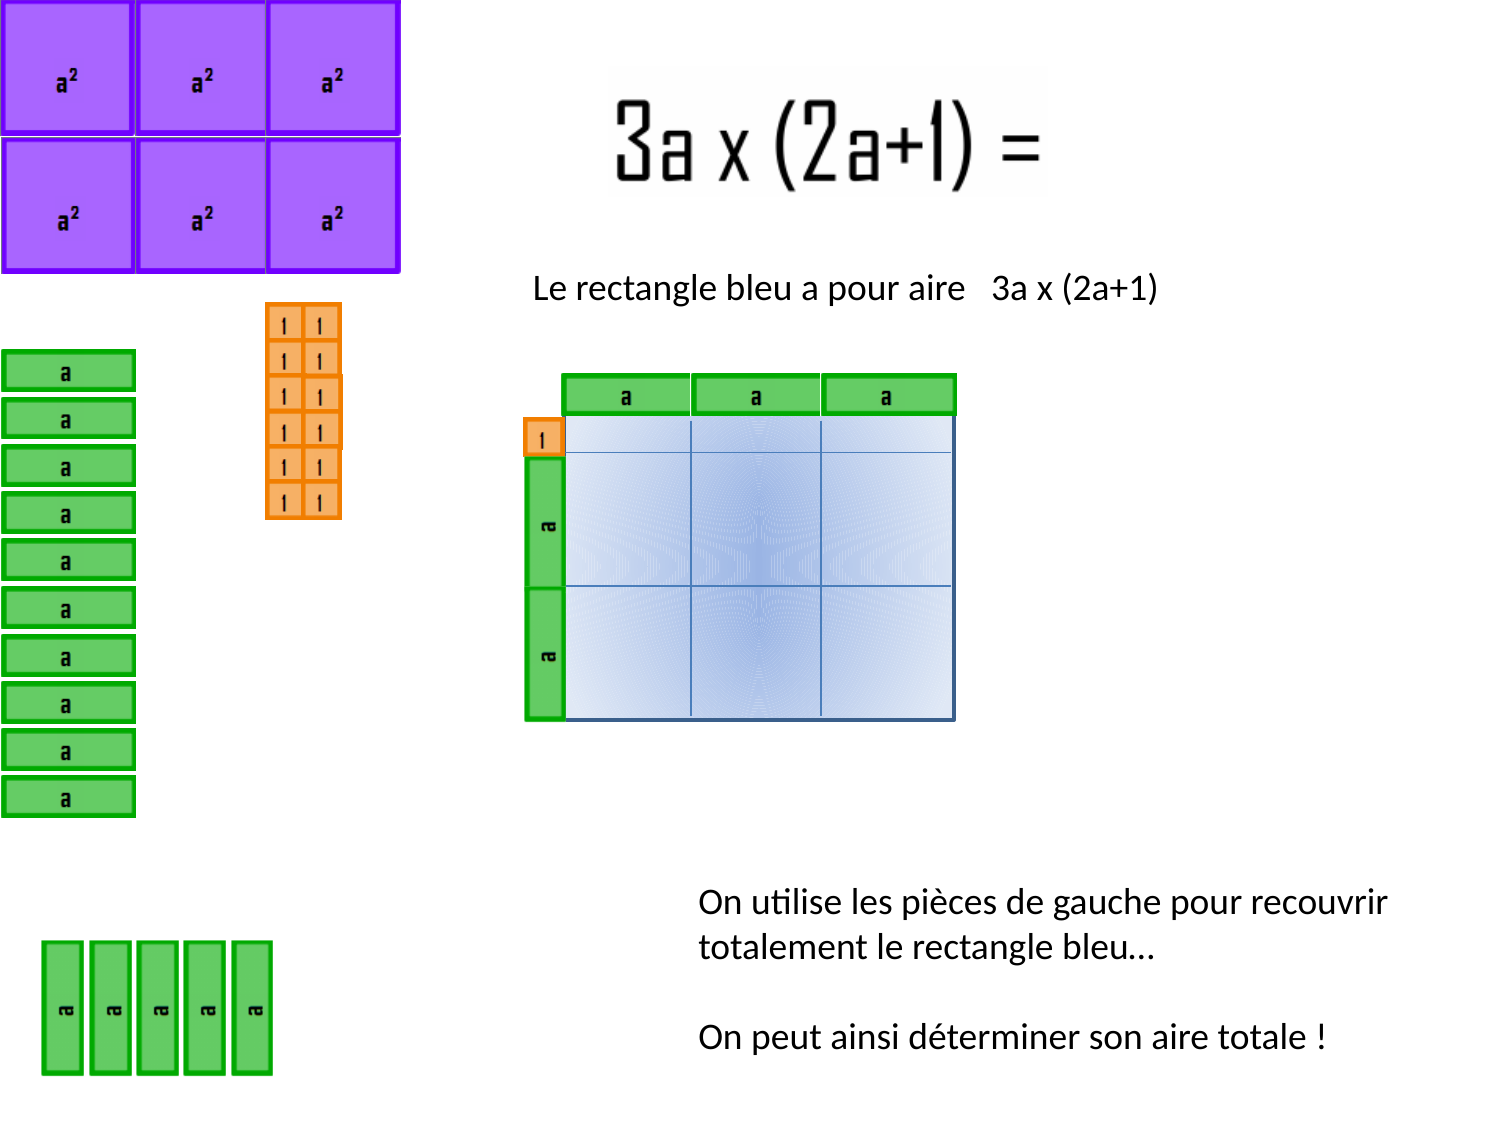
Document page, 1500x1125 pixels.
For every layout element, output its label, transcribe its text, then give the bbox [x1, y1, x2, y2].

picture [265, 302, 343, 520]
picture [0, 491, 136, 534]
picture [608, 54, 1048, 197]
picture [89, 940, 132, 1077]
picture [0, 538, 136, 581]
text_box [564, 416, 954, 721]
picture [183, 940, 226, 1077]
text_box Le rectangle bleu a pour aire 3a x (2a+1) [518, 255, 1175, 316]
picture [0, 586, 136, 629]
picture [41, 940, 84, 1077]
picture [1, 137, 401, 274]
picture [0, 444, 136, 487]
picture [0, 634, 136, 677]
picture [0, 397, 136, 439]
picture [0, 349, 136, 392]
picture [0, 0, 401, 136]
text_box On utilise les pièces de gauche pour recouvrir totalement le rectangle bleu… On peut ainsi déterminer son aire totale ! [683, 869, 1413, 1065]
picture [0, 775, 136, 818]
picture [231, 940, 273, 1077]
picture [523, 417, 566, 723]
picture [0, 681, 136, 724]
text_box [692, 453, 820, 585]
picture [0, 728, 136, 771]
picture [136, 940, 179, 1077]
picture [560, 373, 957, 416]
text_box [565, 453, 690, 585]
